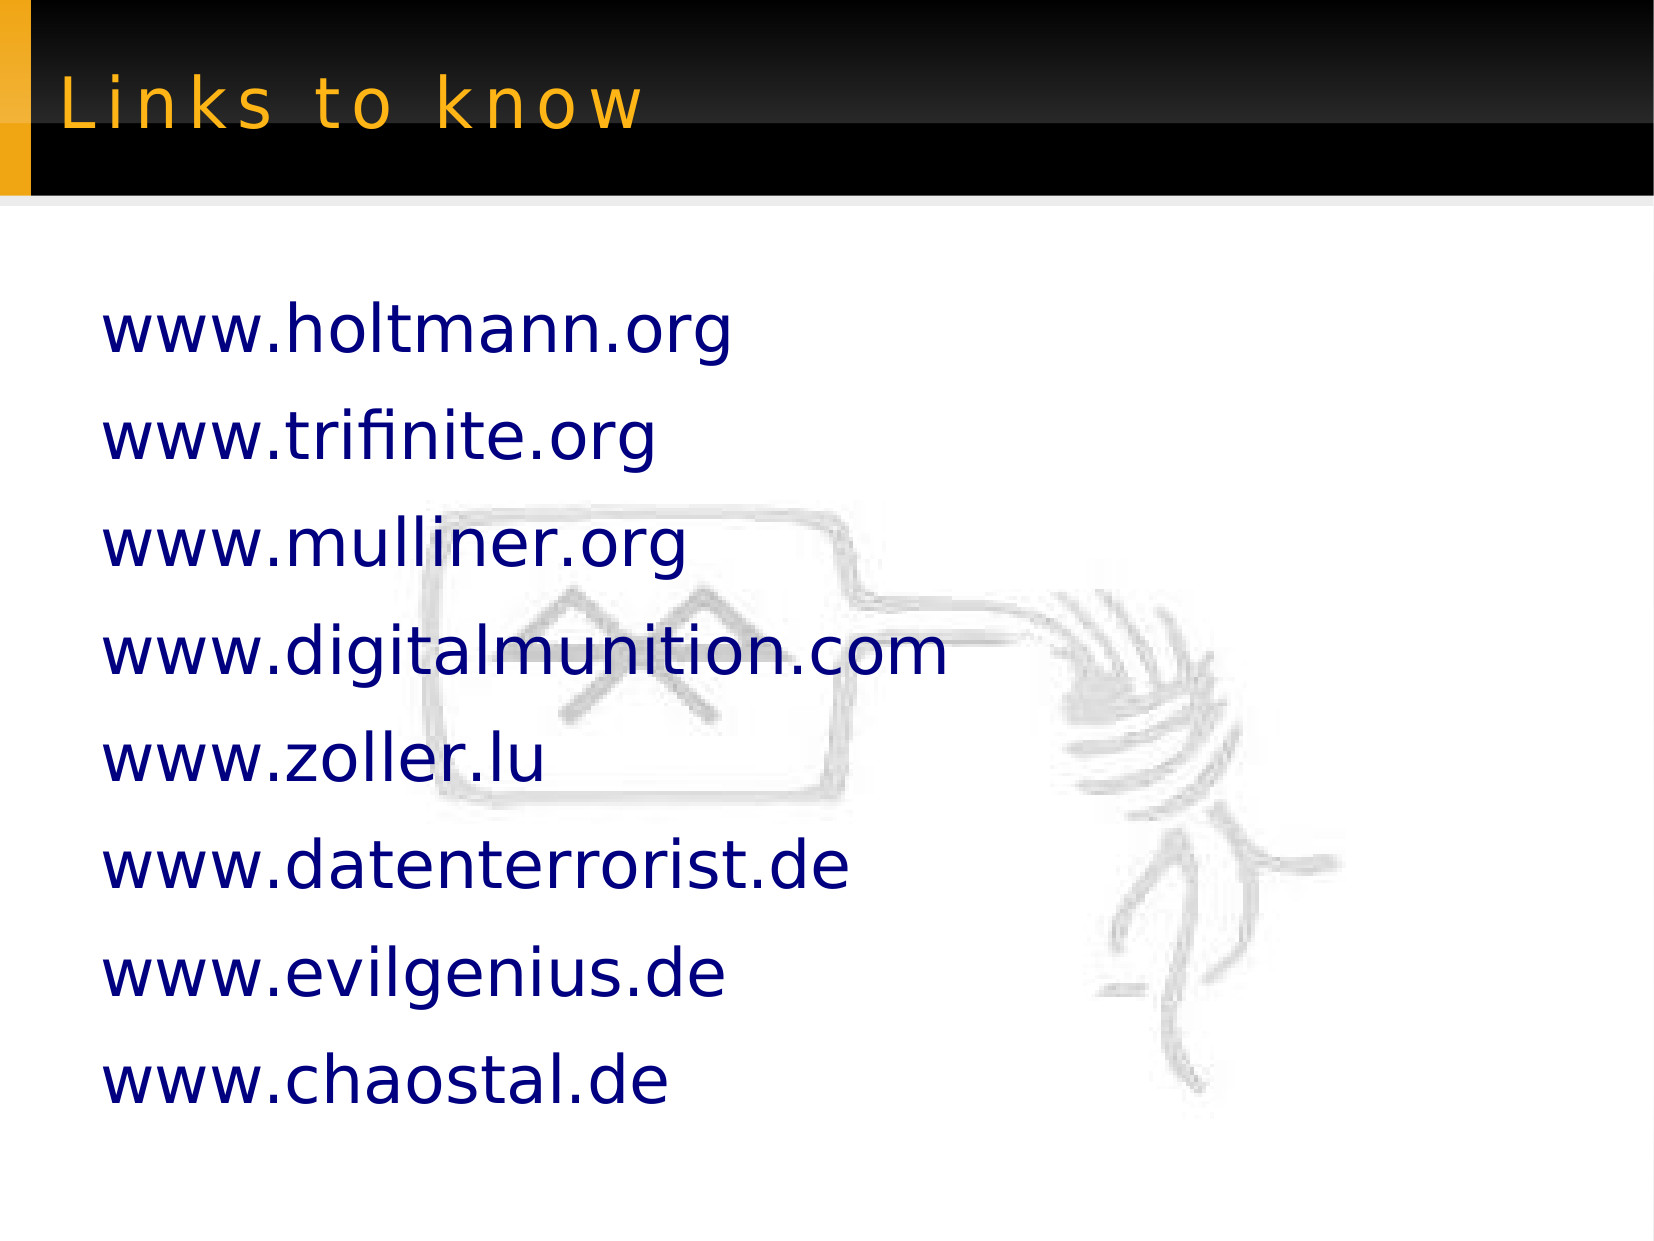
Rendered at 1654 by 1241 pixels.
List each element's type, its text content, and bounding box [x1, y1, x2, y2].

picture [0, 0, 1654, 1241]
title Links to know [59, 29, 1270, 178]
list www.holtmann.org www.trifinite.org www.mulliner.org www.digitalmunition.com www.zoller.lu www.datenterrorist.de www.evilgenius.de www.chaostal.de [82, 290, 1571, 1120]
